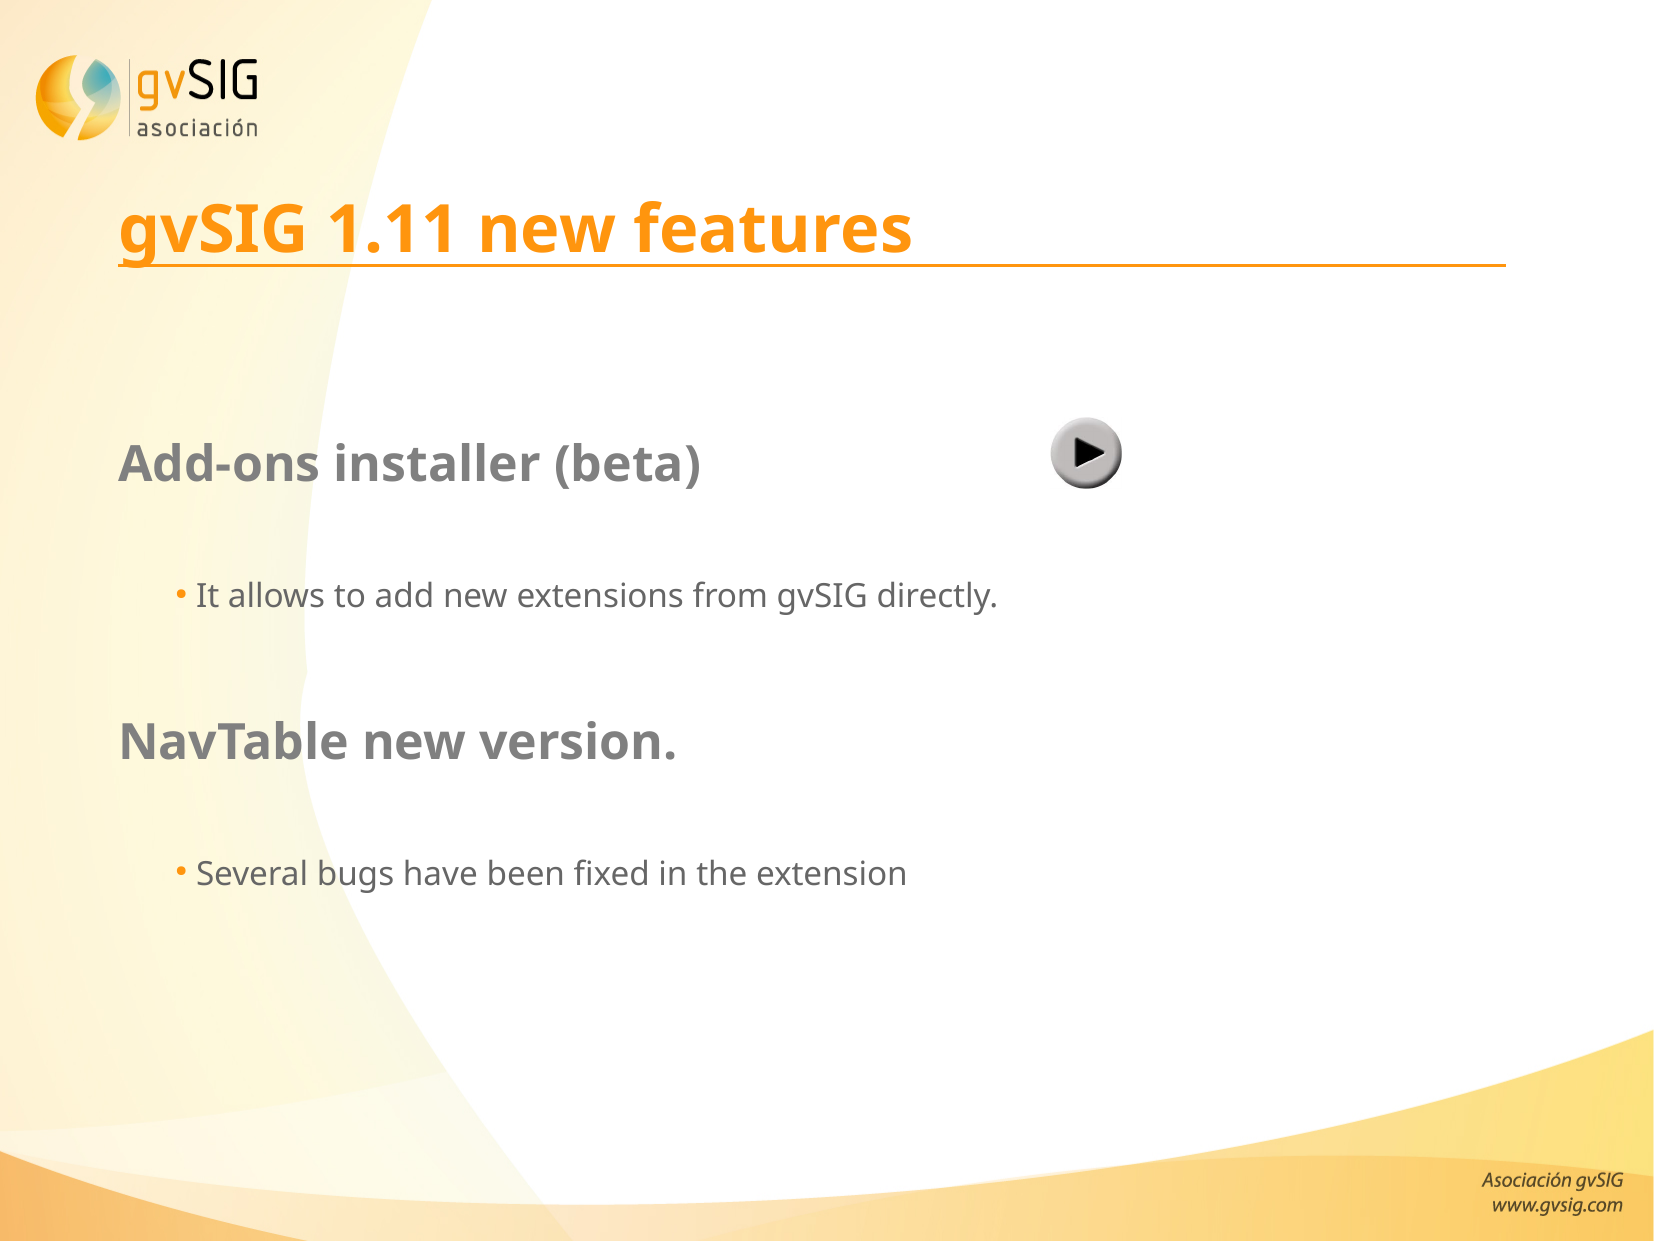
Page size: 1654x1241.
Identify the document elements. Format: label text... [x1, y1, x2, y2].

title gvSIG 1.11 new features [118, 177, 1607, 276]
text_box Several bugs have been fixed in the extension [160, 819, 1369, 873]
text_box It allows to add new extensions from gvSIG directly. [160, 542, 1369, 596]
title Add-ons installer (beta) [118, 417, 1530, 507]
picture [0, 0, 1654, 1241]
title NavTable new version. [118, 695, 1530, 785]
